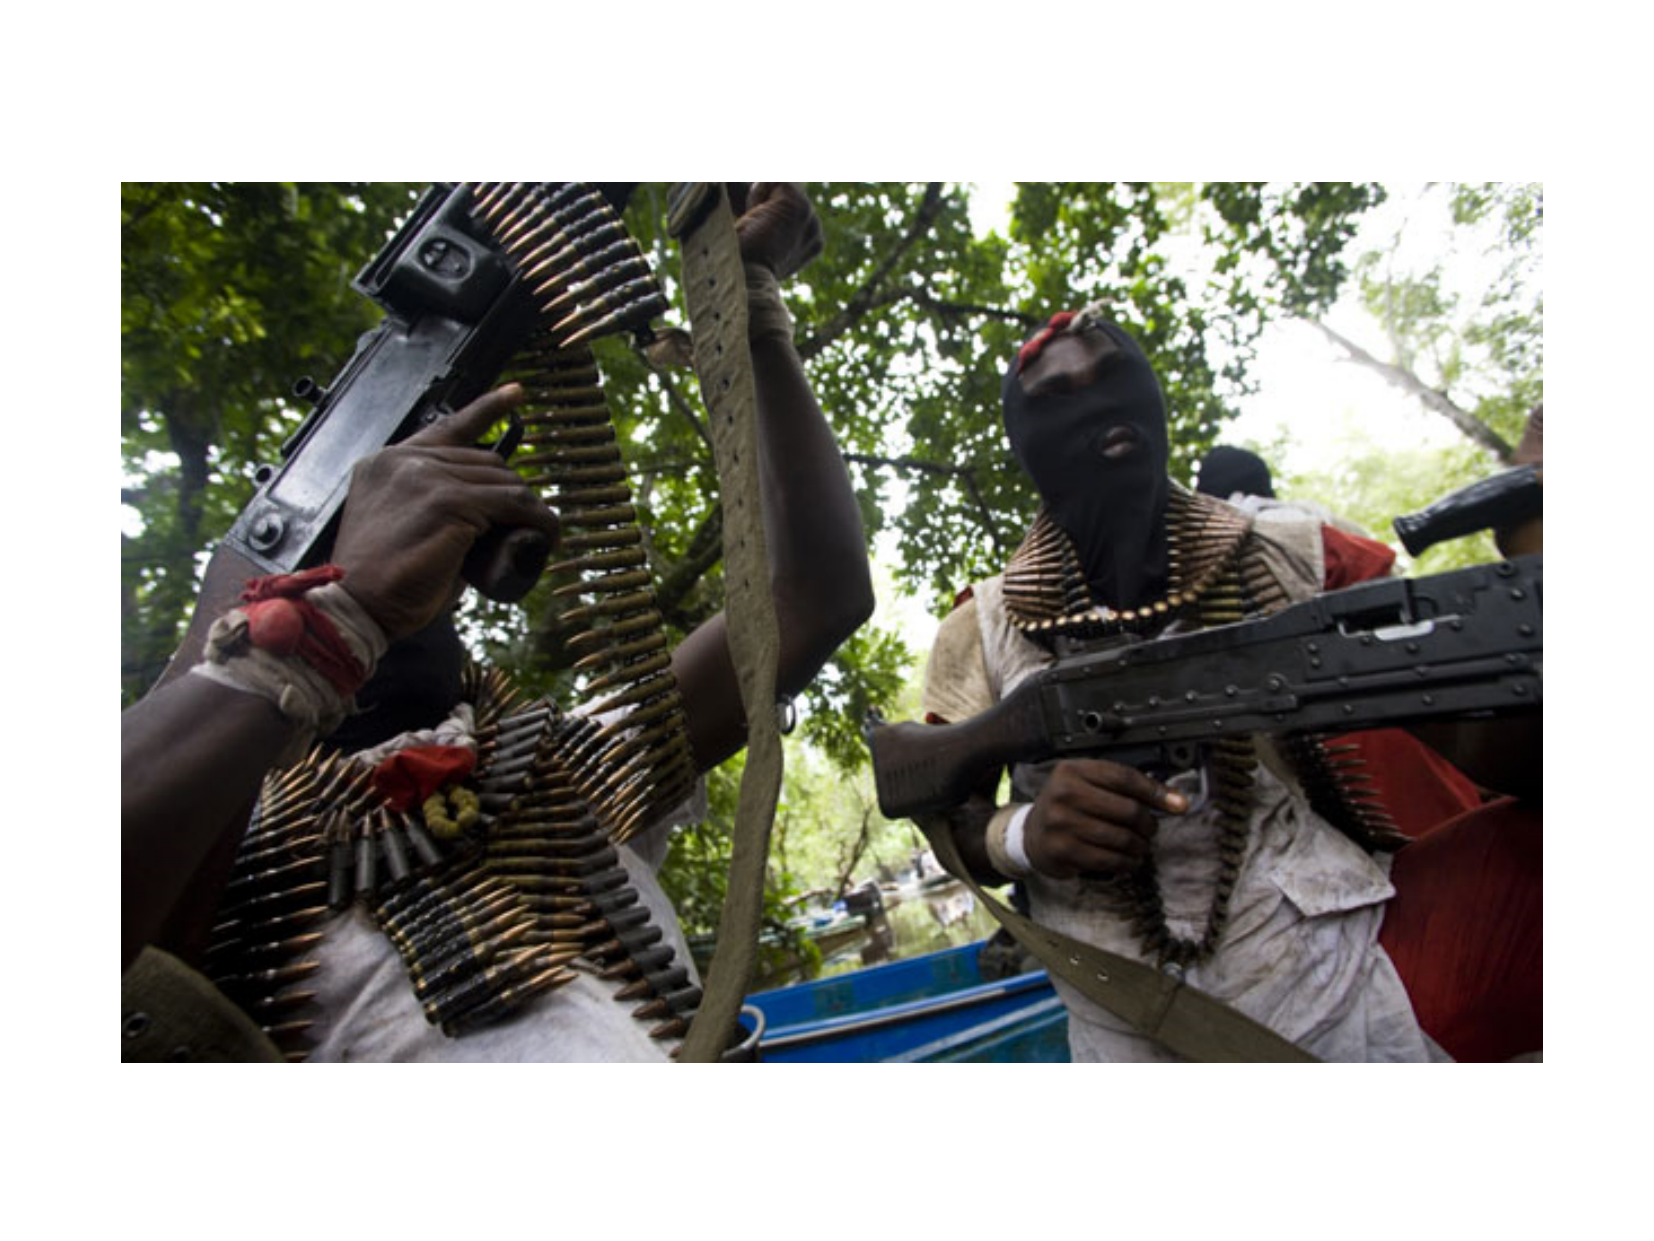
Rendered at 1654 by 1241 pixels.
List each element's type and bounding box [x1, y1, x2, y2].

picture [121, 182, 1543, 1063]
